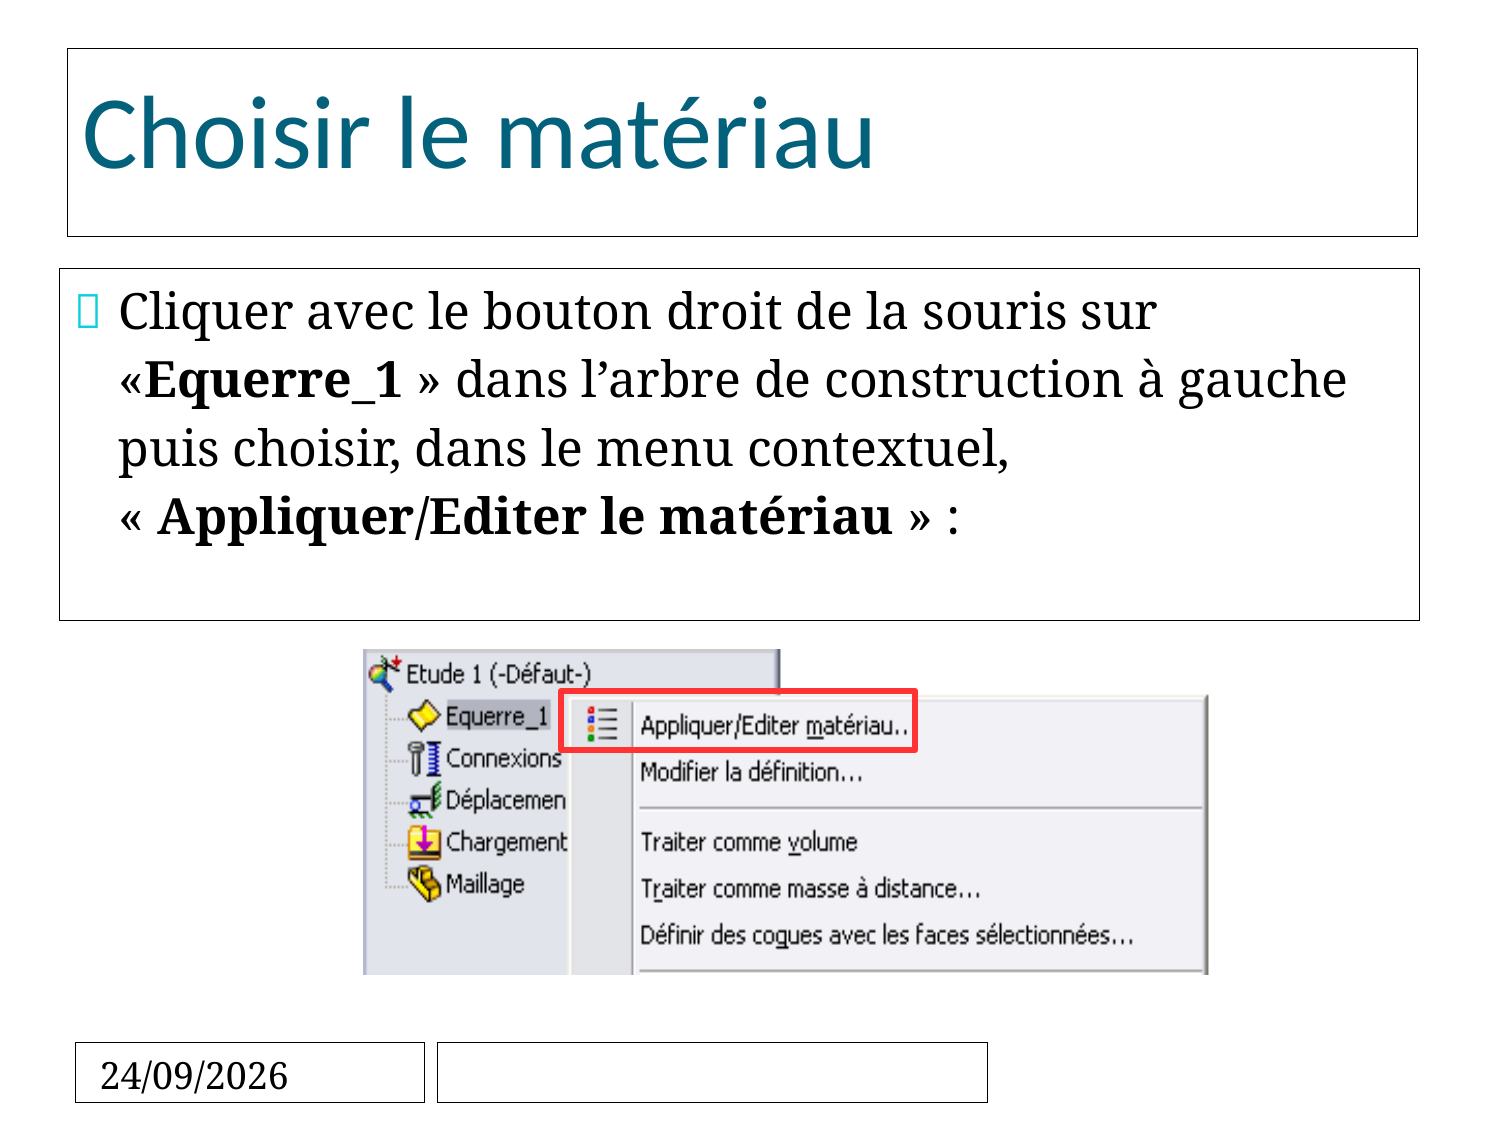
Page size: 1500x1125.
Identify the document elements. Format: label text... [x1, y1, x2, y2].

picture [363, 649, 1211, 975]
list Cliquer avec le bouton droit de la souris sur «Equerre_1 » dans l’arbre de construction à gauche puis choisir, dans le menu contextuel, « Appliquer/Editer le matériau » : [59, 268, 1420, 621]
title Choisir le matériau [67, 48, 1418, 237]
